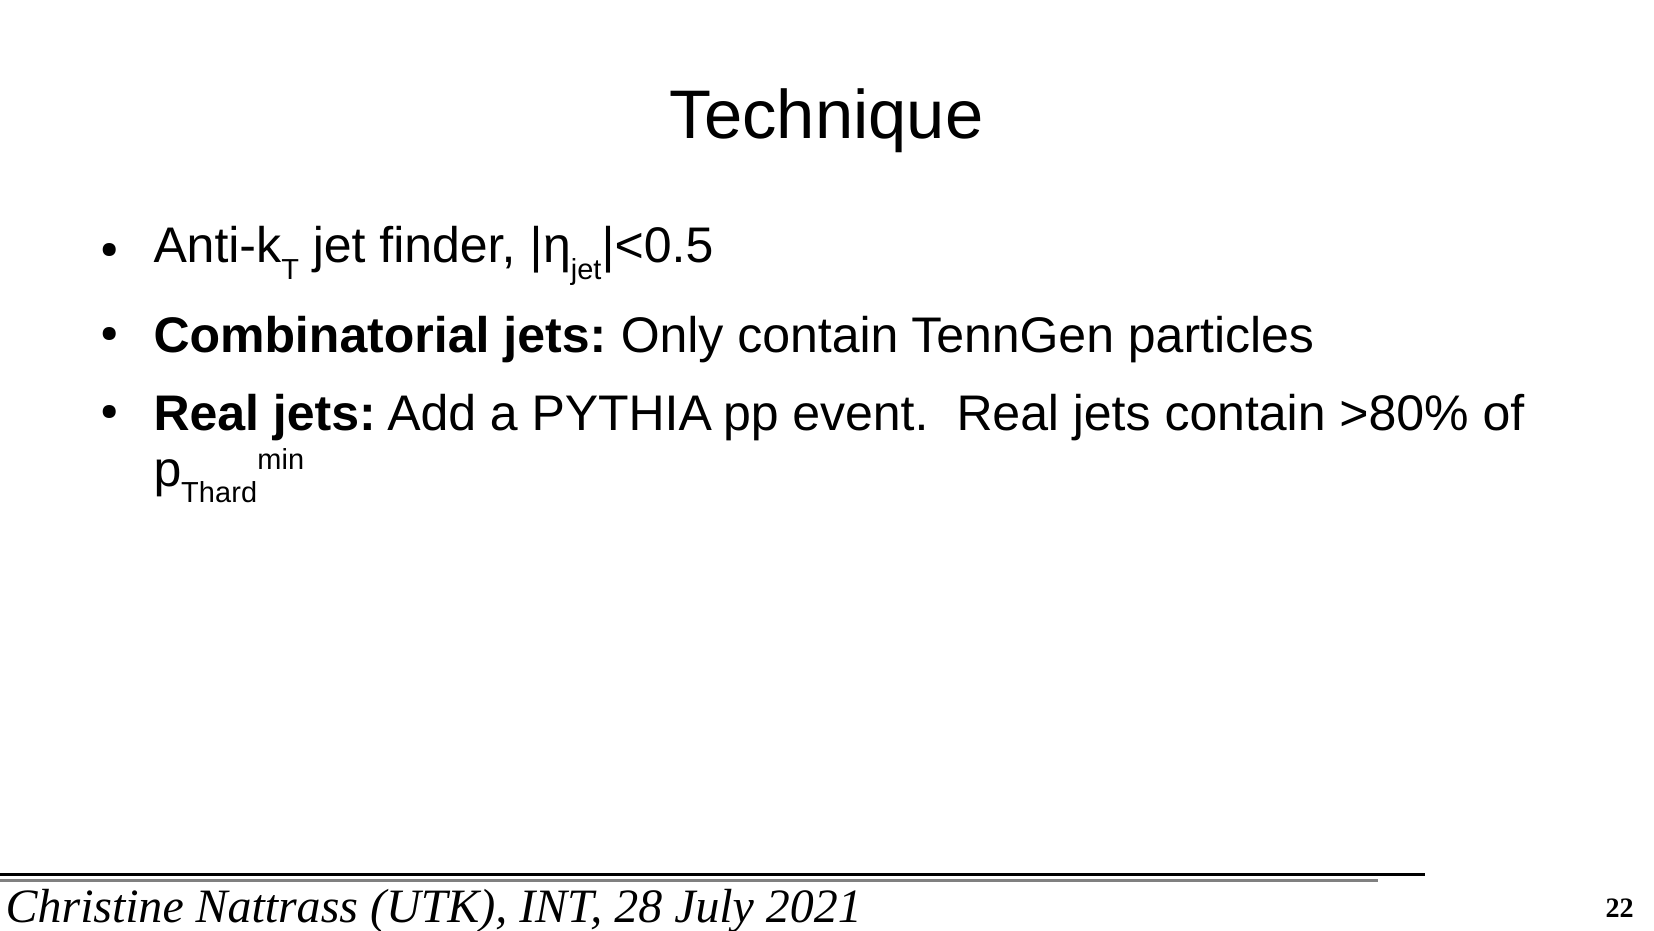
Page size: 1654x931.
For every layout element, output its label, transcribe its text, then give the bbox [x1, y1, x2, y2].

title Technique [82, 37, 1571, 193]
list Anti-kT jet finder, |ηjet|<0.5 Combinatorial jets: Only contain TennGen particles Real jets: Add a PYTHIA pp event. Real jets contain >80% of pThardmin [82, 217, 1538, 758]
